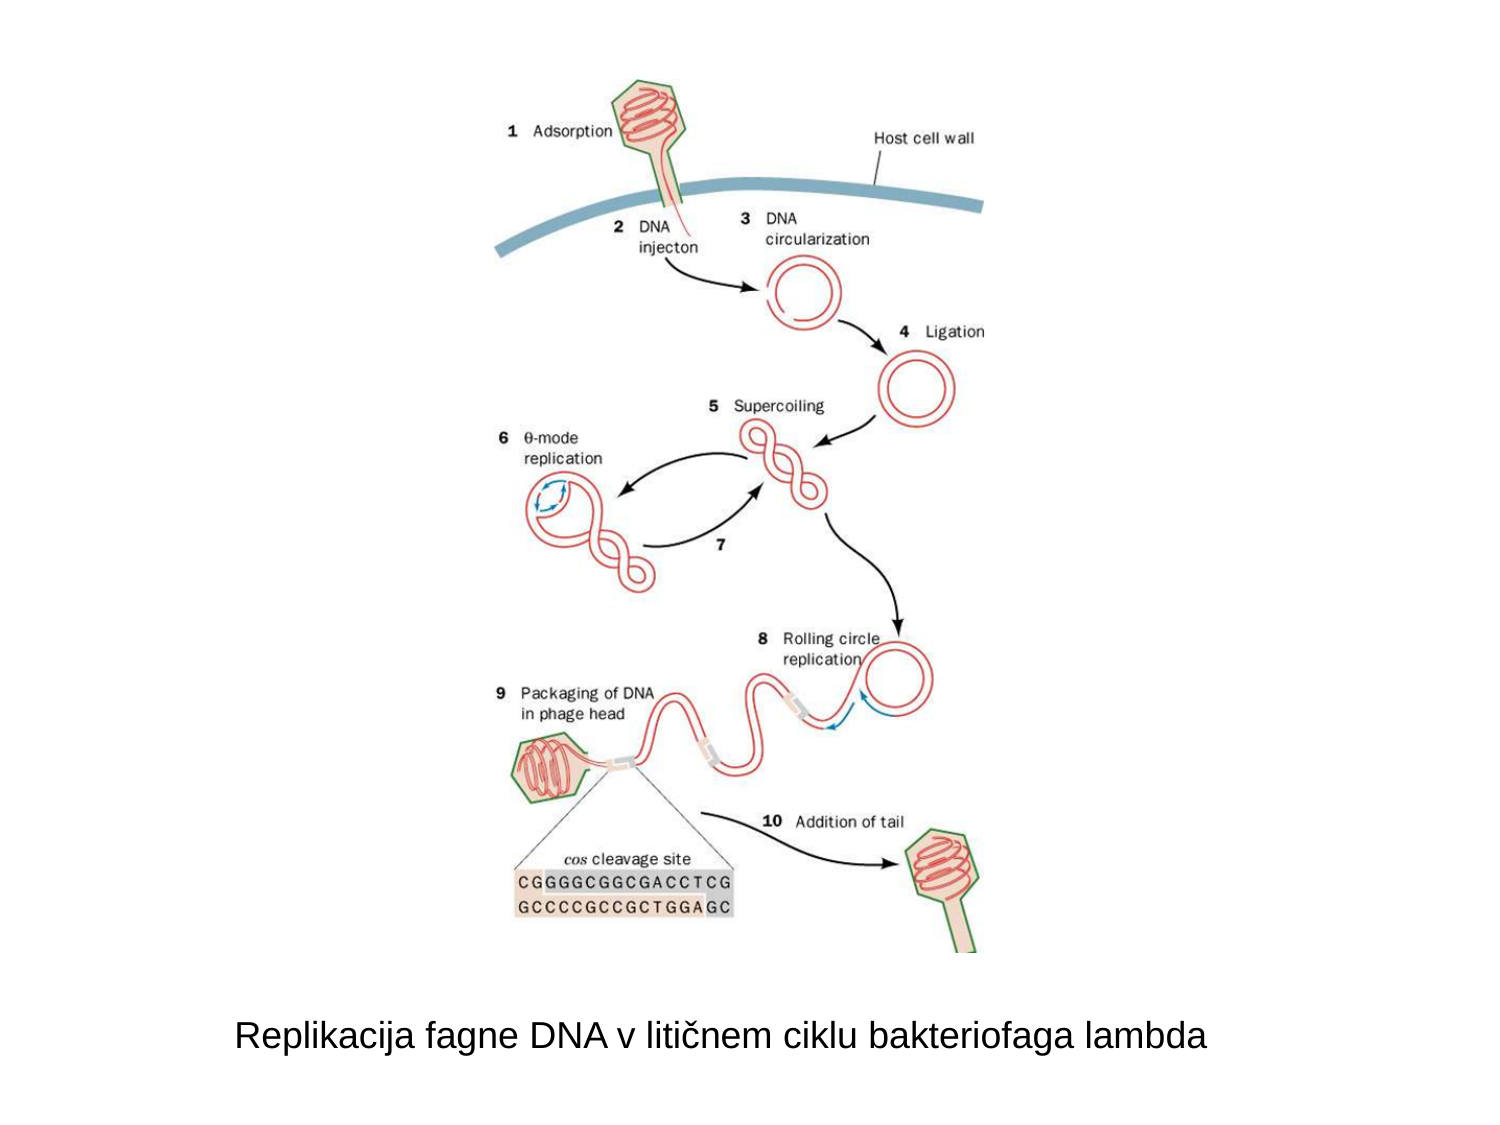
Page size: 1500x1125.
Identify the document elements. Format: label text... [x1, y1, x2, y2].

text_box Replikacija fagne DNA v litičnem ciklu bakteriofaga lambda [219, 1003, 1223, 1064]
picture [494, 79, 985, 953]
